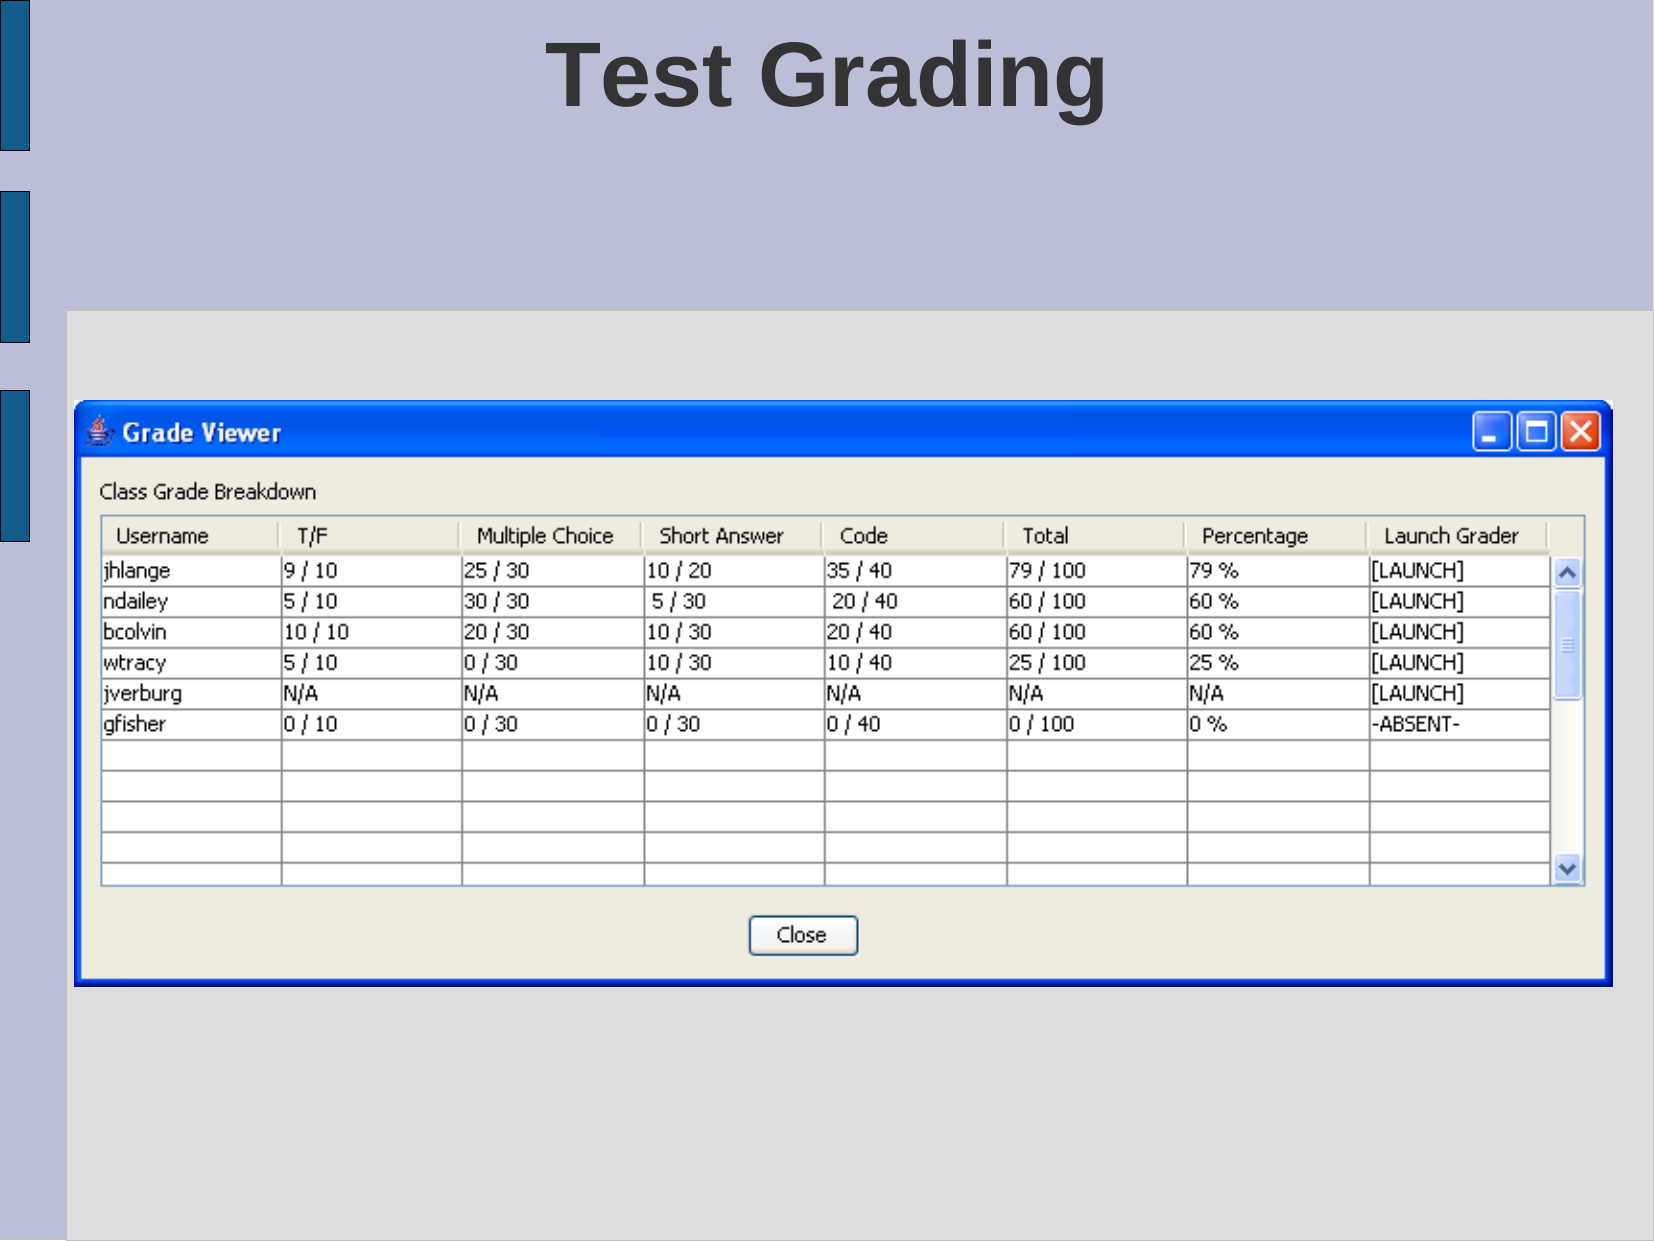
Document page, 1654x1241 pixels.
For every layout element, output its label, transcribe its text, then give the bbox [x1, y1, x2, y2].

picture [74, 400, 1613, 987]
title Test Grading [121, 0, 1534, 151]
